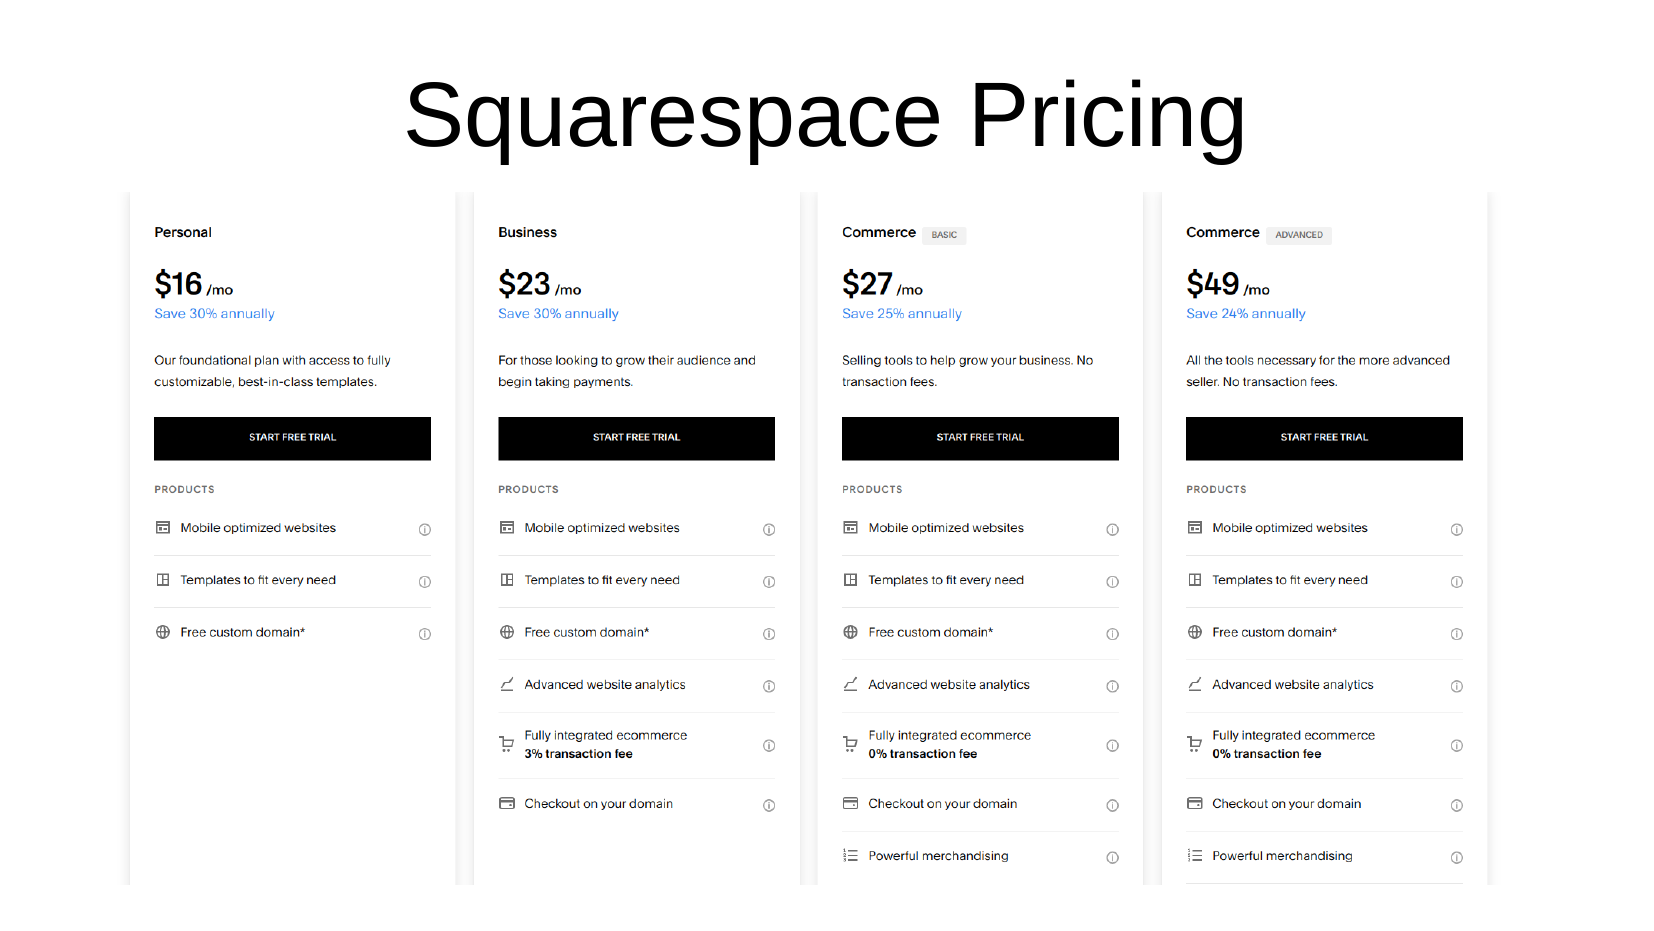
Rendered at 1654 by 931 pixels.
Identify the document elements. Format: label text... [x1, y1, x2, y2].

picture [114, 192, 1501, 885]
title Squarespace Pricing [82, 37, 1571, 193]
